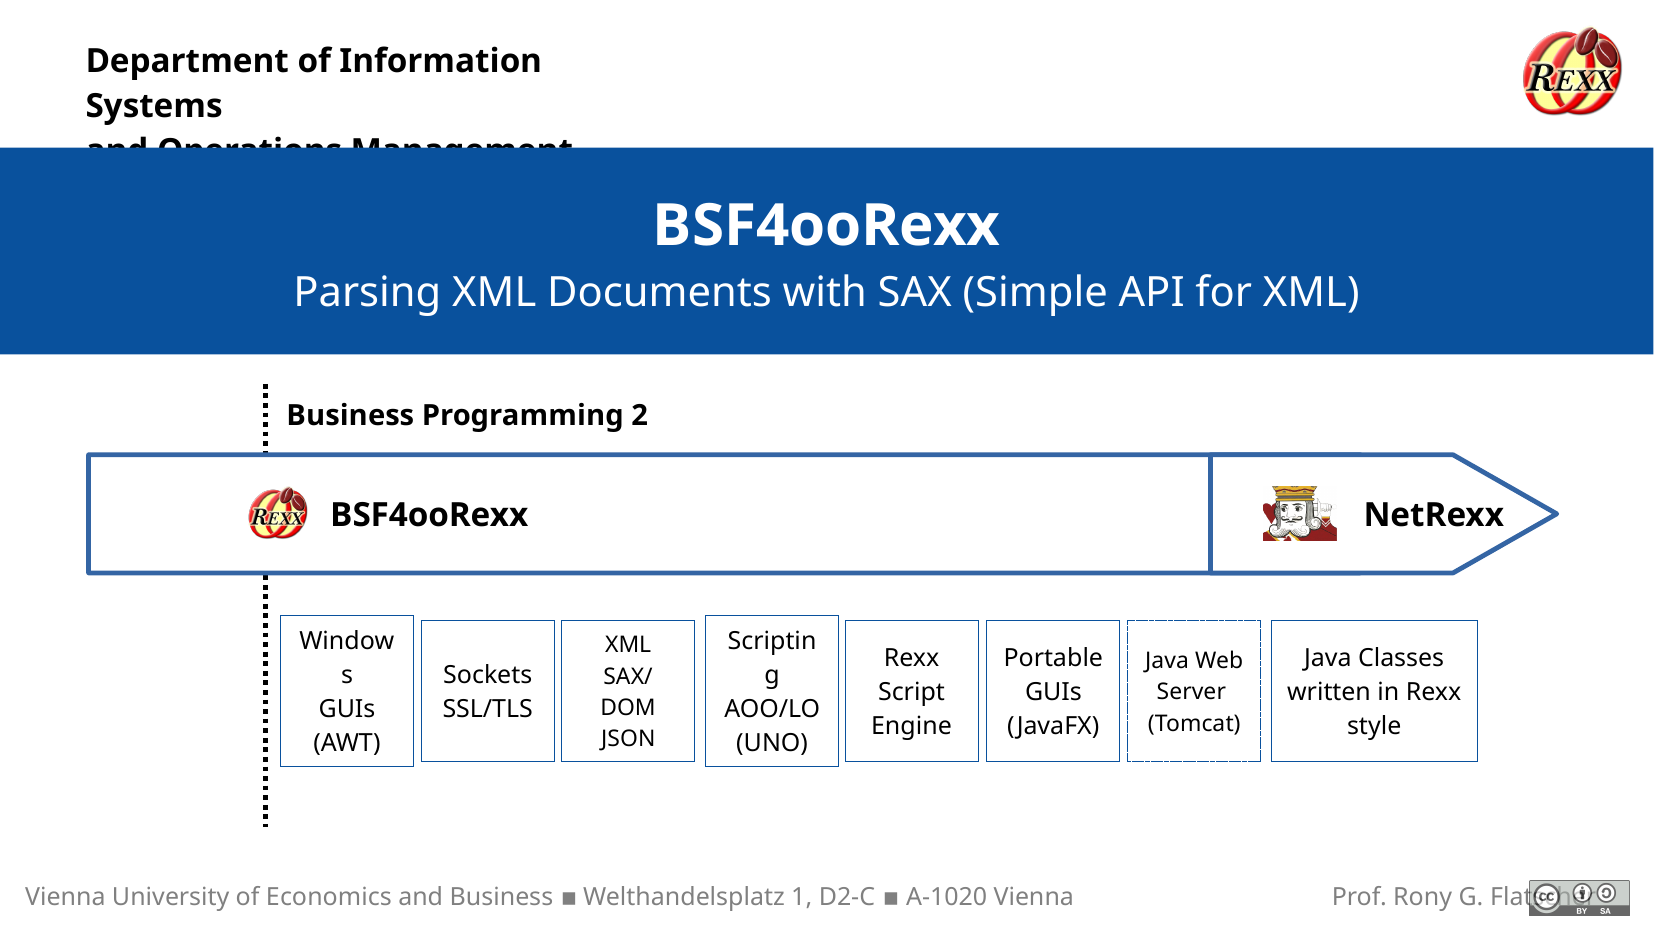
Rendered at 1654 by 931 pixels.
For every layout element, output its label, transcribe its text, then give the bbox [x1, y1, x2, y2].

title BSF4ooRexx Parsing XML Documents with SAX (Simple API for XML) [0, 147, 1654, 355]
picture [1522, 22, 1623, 124]
text_box Java Classes written in Rexx style [1271, 620, 1478, 762]
text_box BSF4ooRexx [88, 454, 1210, 573]
text_box Business Programming 2 [271, 386, 715, 440]
text_box Rexx Script Engine [845, 620, 979, 762]
picture [1263, 486, 1337, 541]
text_box Portable GUIs (JavaFX) [986, 620, 1120, 762]
text_box Sockets SSL/TLS [421, 620, 555, 762]
text_box NetRexx [1210, 454, 1557, 573]
text_box Scripting AOO/LO (UNO) [705, 620, 839, 762]
text_box Java Web Server (Tomcat) [1127, 620, 1261, 762]
text_box XML SAX/DOM JSON [561, 620, 695, 762]
picture [248, 484, 308, 544]
text_box Windows GUIs (AWT) [280, 620, 414, 762]
